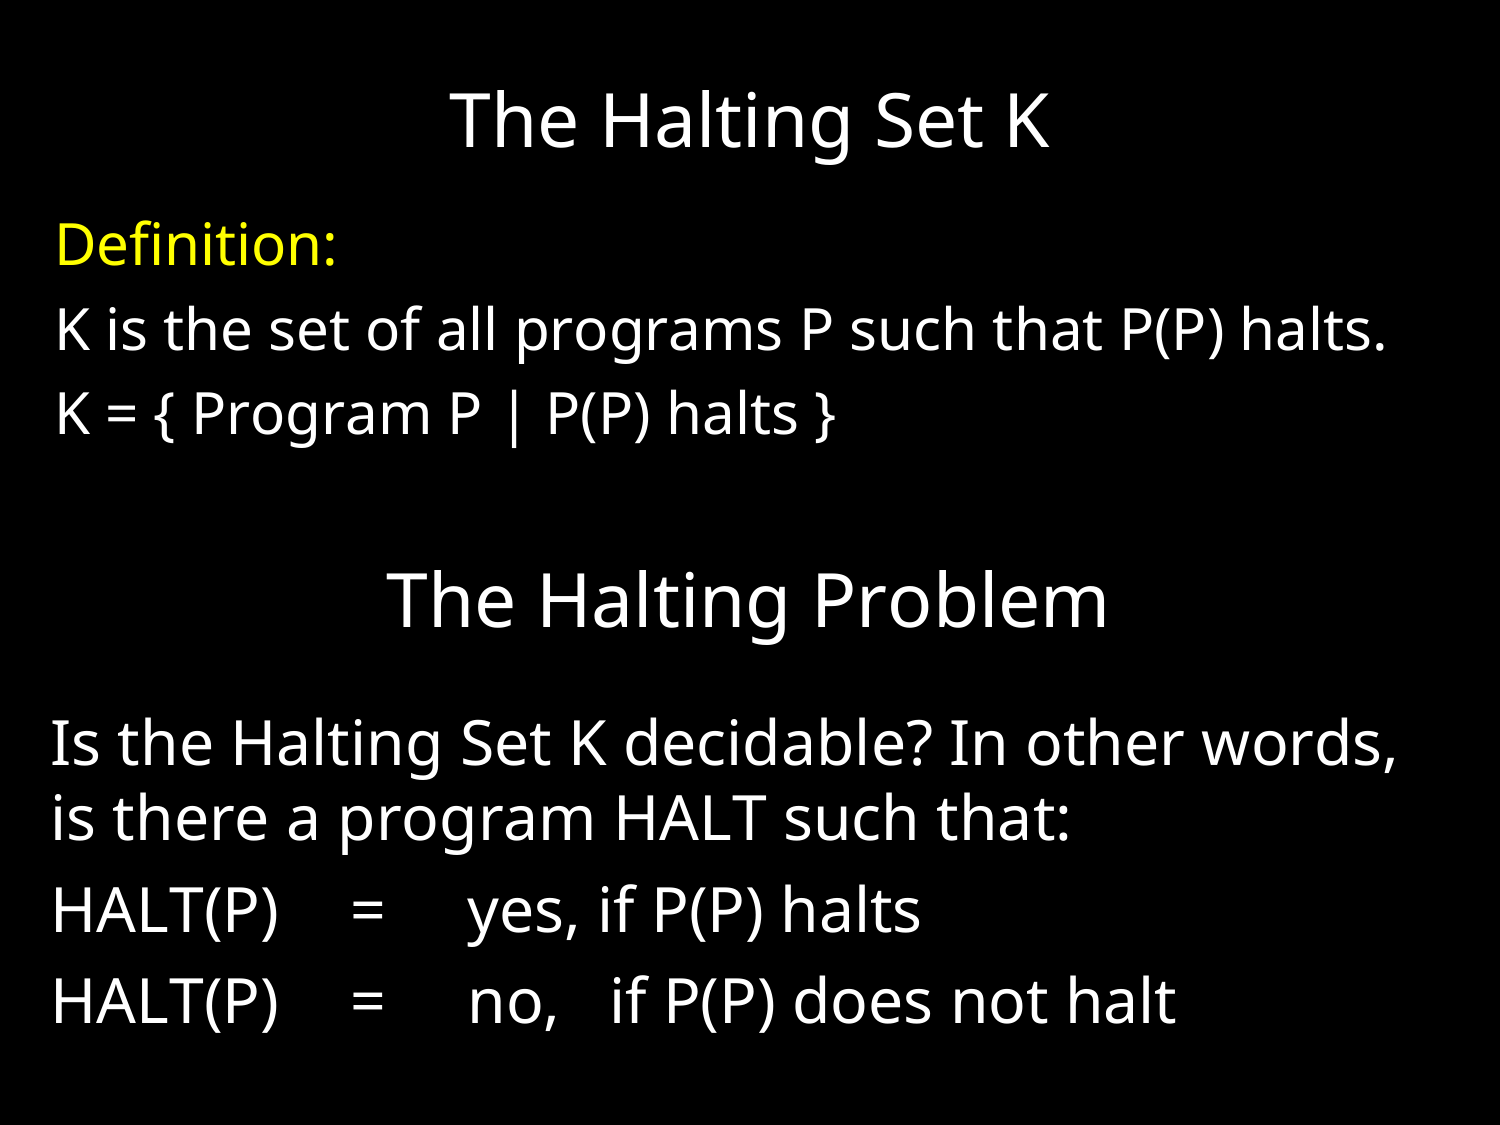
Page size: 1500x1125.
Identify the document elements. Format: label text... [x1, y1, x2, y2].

text_box Definition: K is the set of all programs P such that P(P) halts. K = { Program P | P(P) halts } [39, 199, 1477, 506]
text_box The Halting Problem [35, 532, 1463, 663]
text_box Is the Halting Set K decidable? In other words, is there a program HALT such that: HALT(P) = yes, if P(P) halts HALT(P) = no, if P(P) does not halt [35, 695, 1463, 1105]
text_box The Halting Set K [112, 37, 1388, 198]
